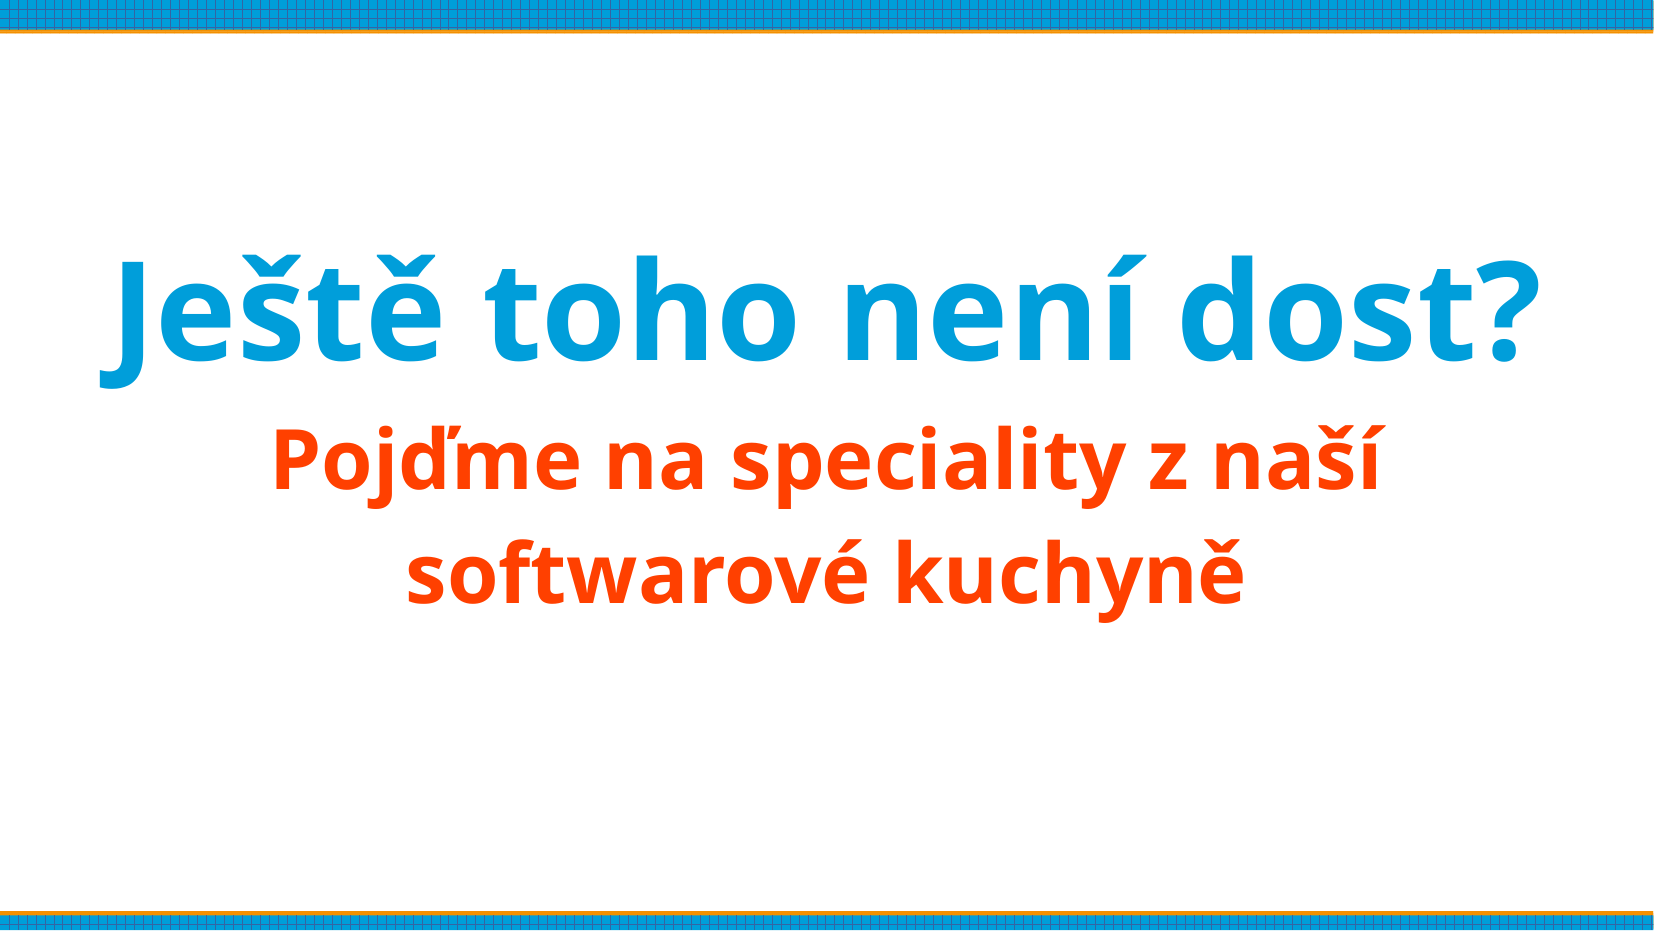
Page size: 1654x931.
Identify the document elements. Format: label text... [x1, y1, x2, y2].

subtitle Ještě toho není dost? Pojďme na speciality z naší softwarové kuchyně [88, 44, 1565, 798]
